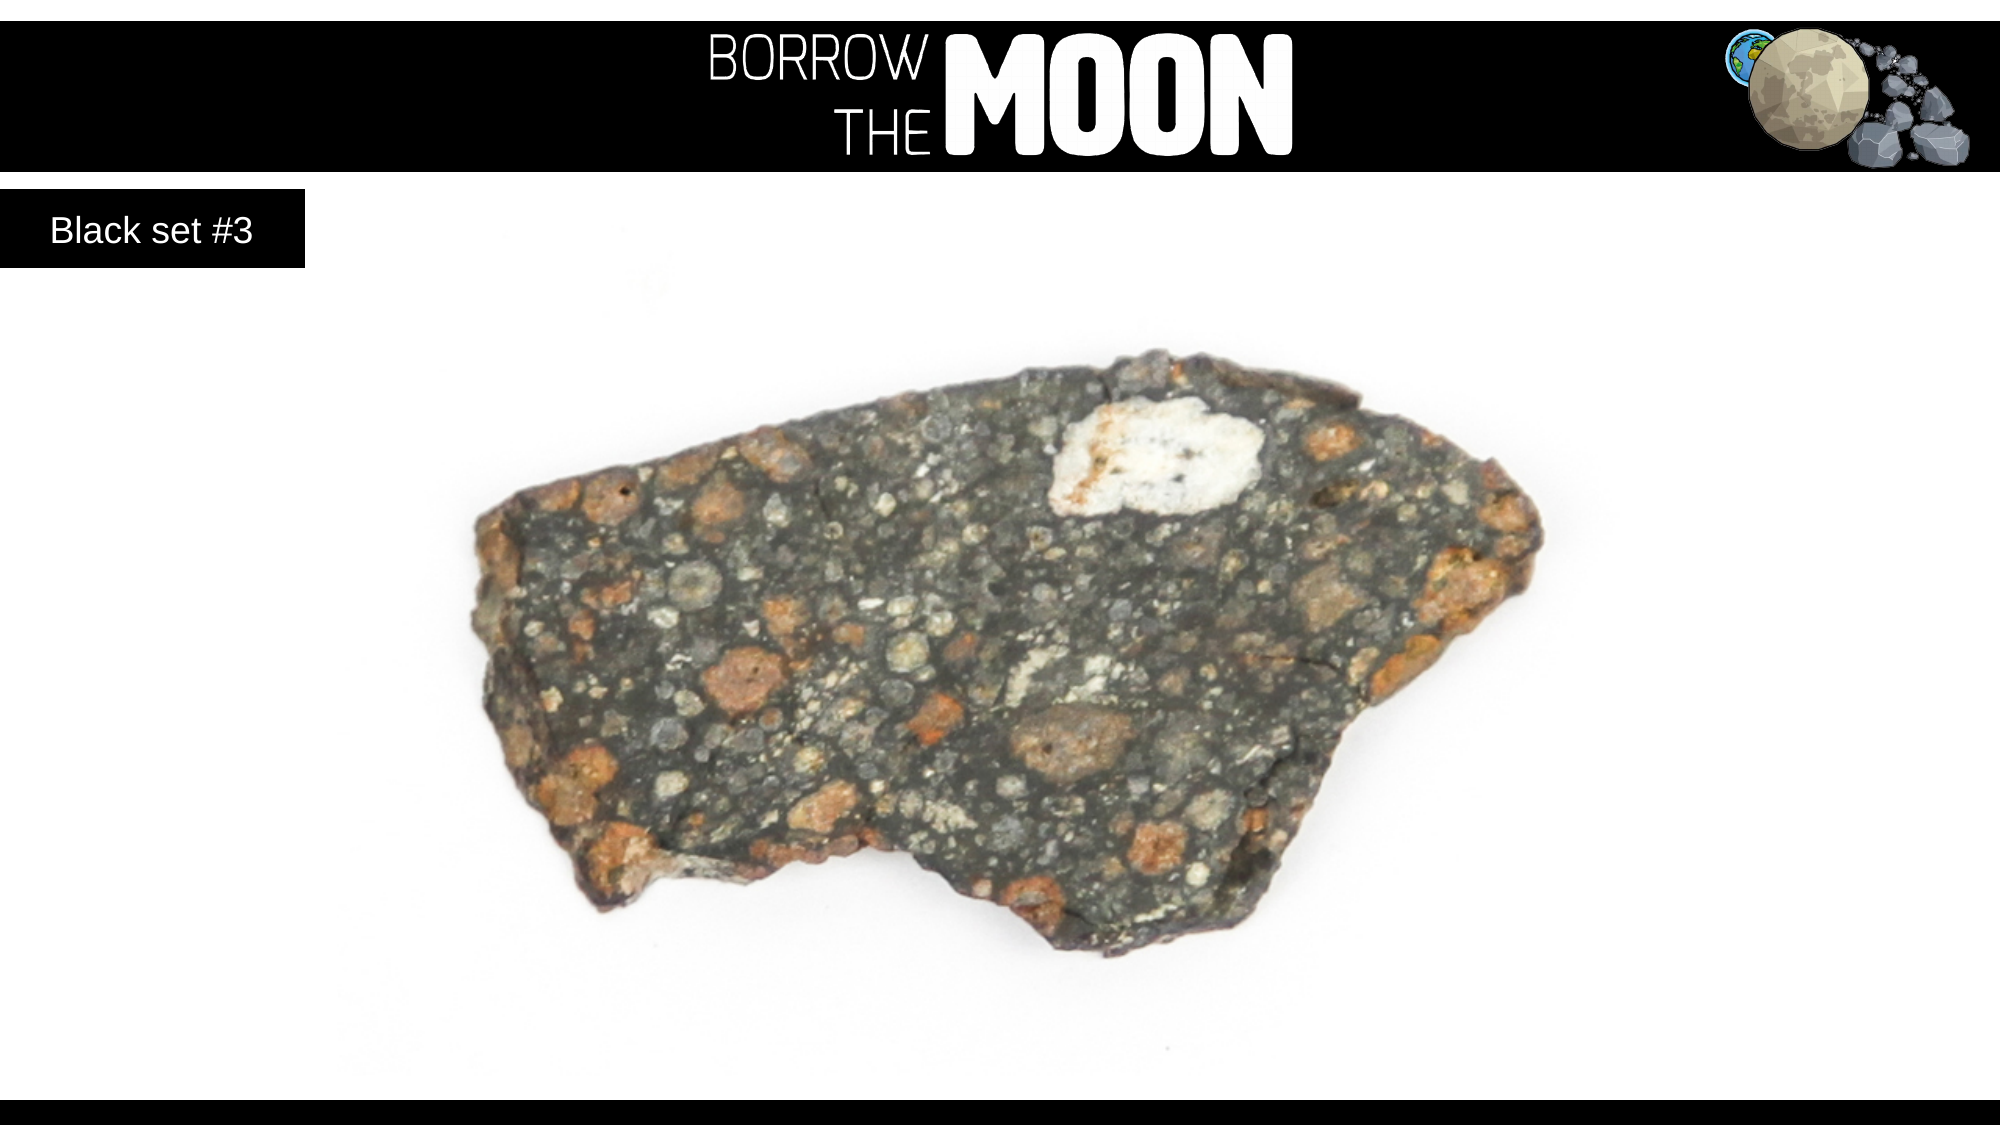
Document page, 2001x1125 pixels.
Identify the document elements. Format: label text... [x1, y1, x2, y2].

picture [337, 192, 1663, 1076]
text_box Black set #3 [0, 189, 305, 268]
